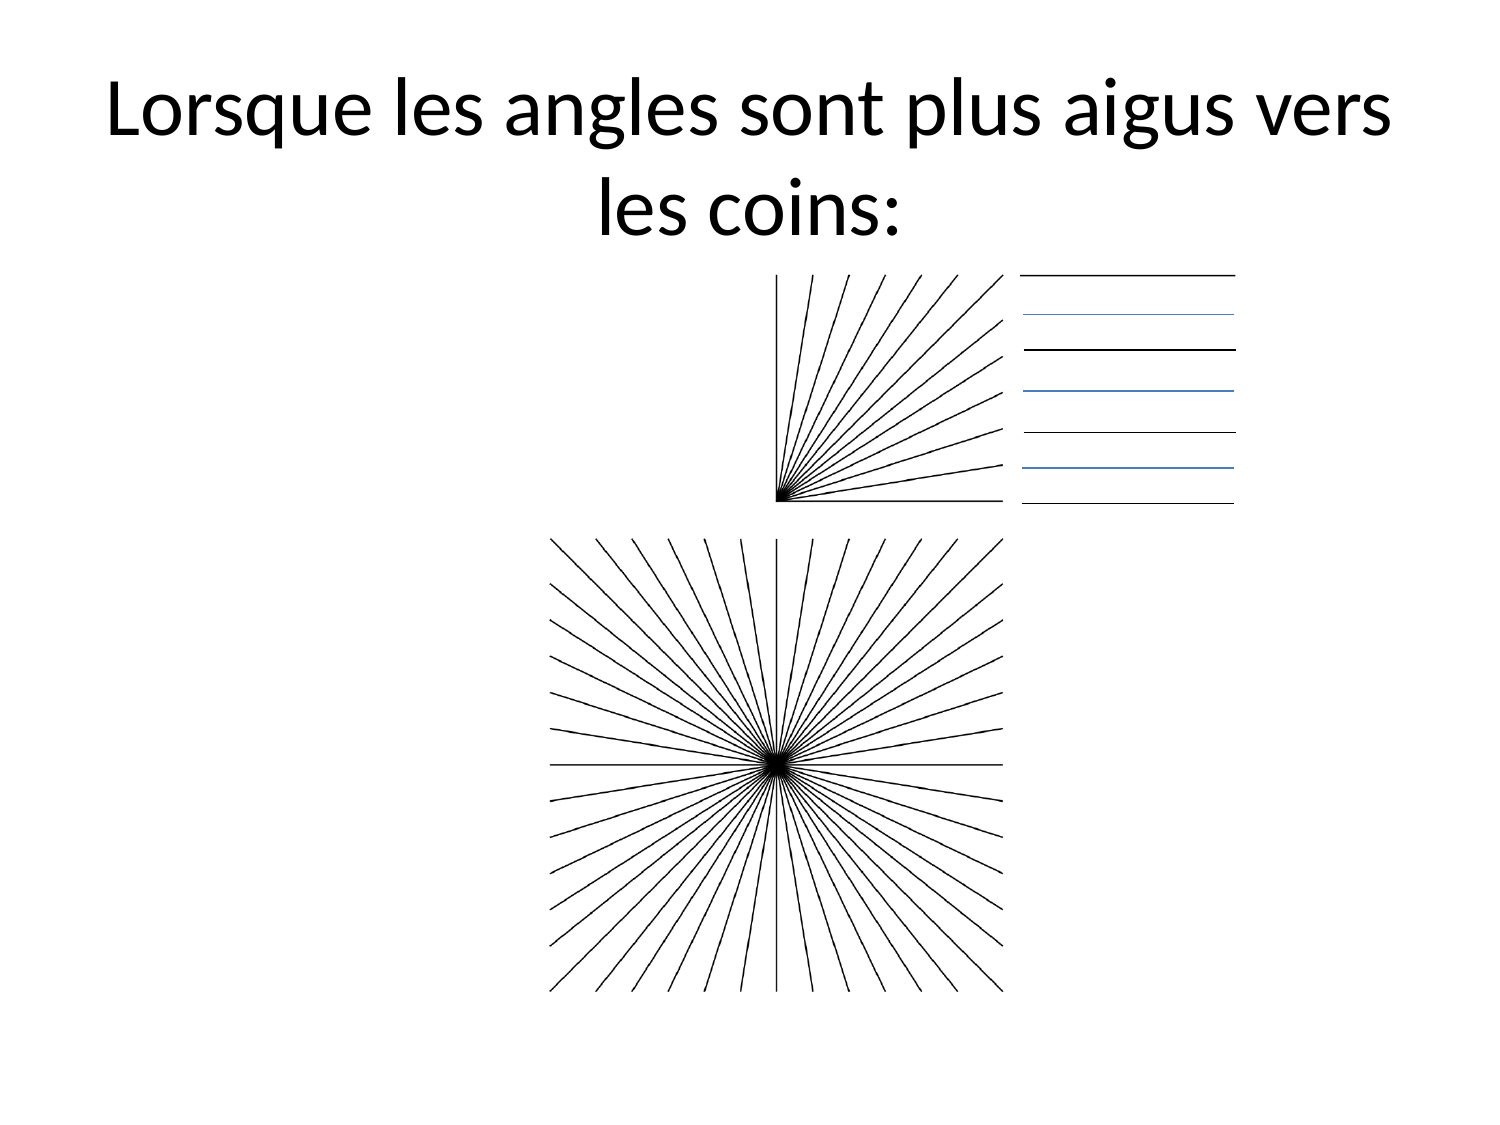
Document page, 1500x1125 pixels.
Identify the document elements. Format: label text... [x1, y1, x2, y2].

title Lorsque les angles sont plus aigus vers les coins: [75, 45, 1426, 233]
picture [549, 255, 1005, 998]
